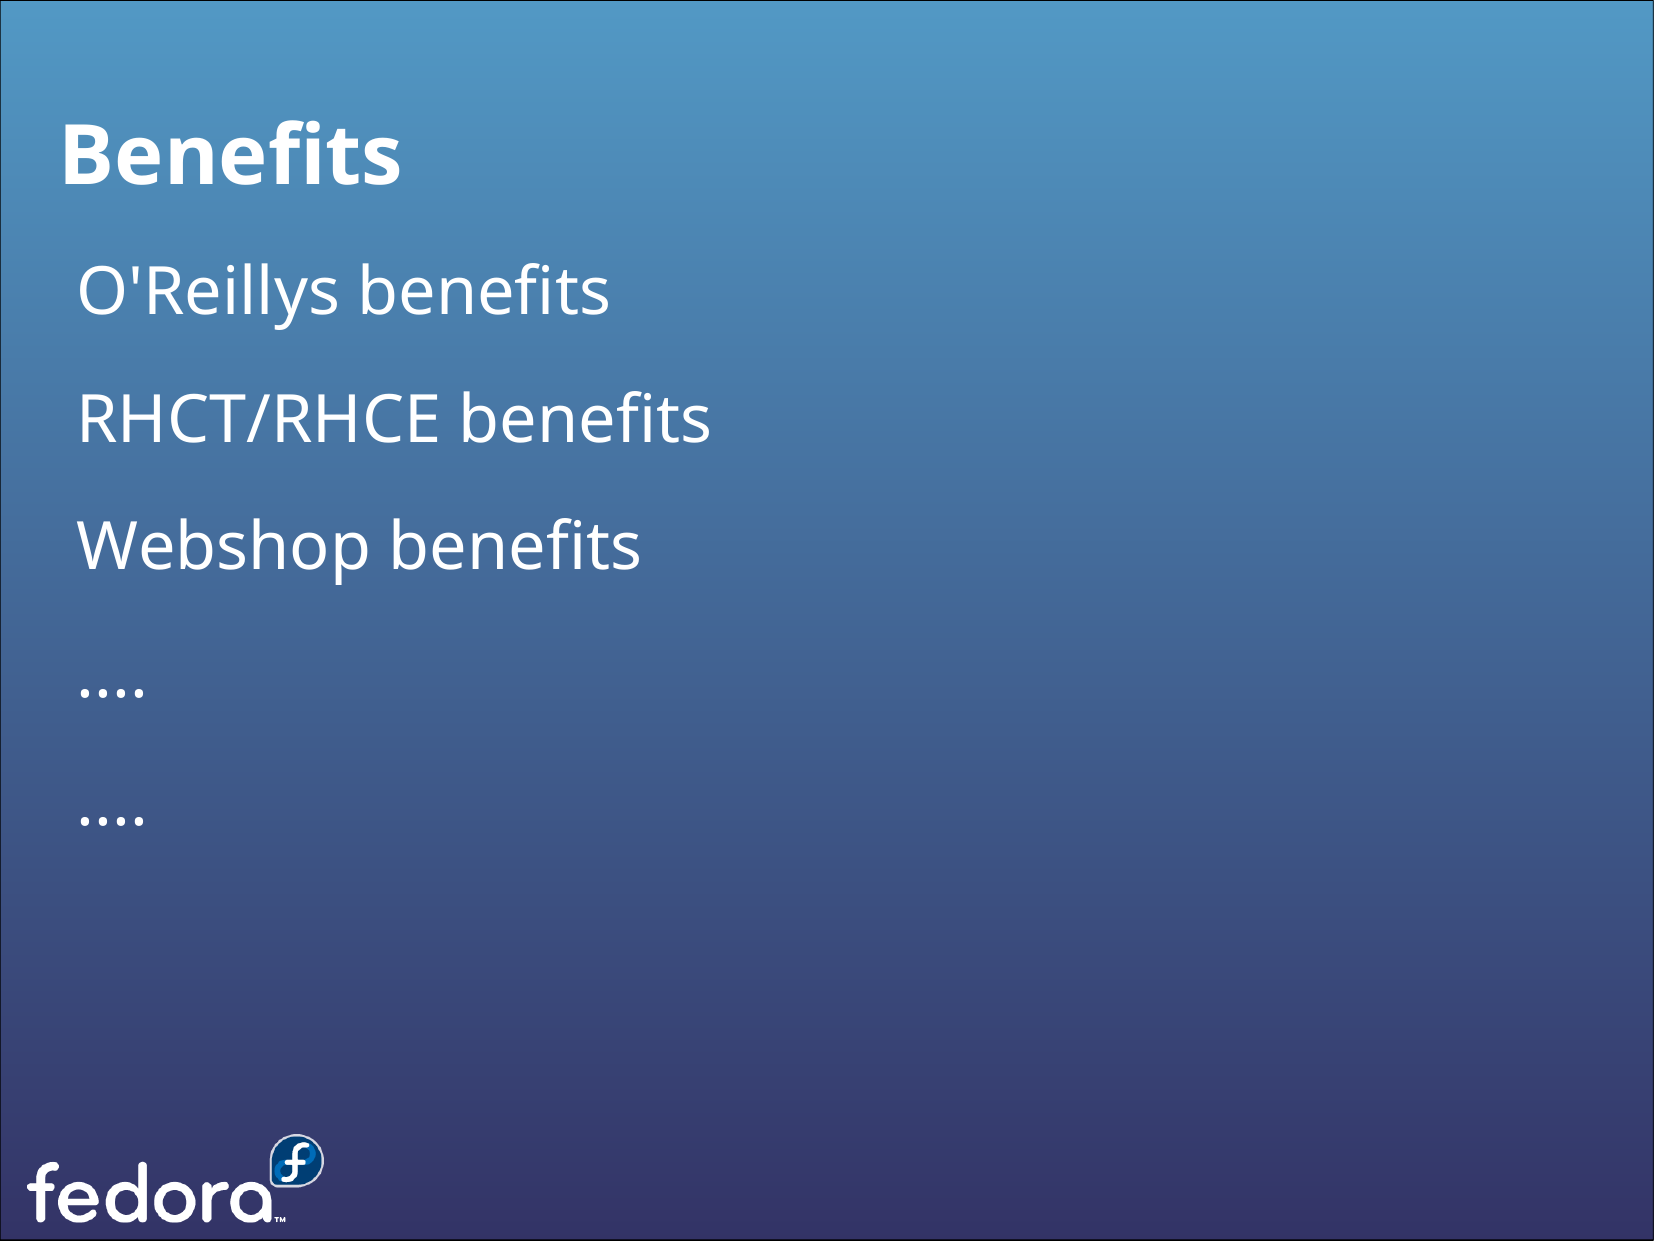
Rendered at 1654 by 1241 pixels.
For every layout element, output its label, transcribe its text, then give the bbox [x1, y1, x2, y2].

title Benefits [59, 95, 1624, 200]
list O'Reillys benefits RHCT/RHCE benefits Webshop benefits .... .... [59, 236, 1624, 1048]
picture [26, 1133, 325, 1223]
